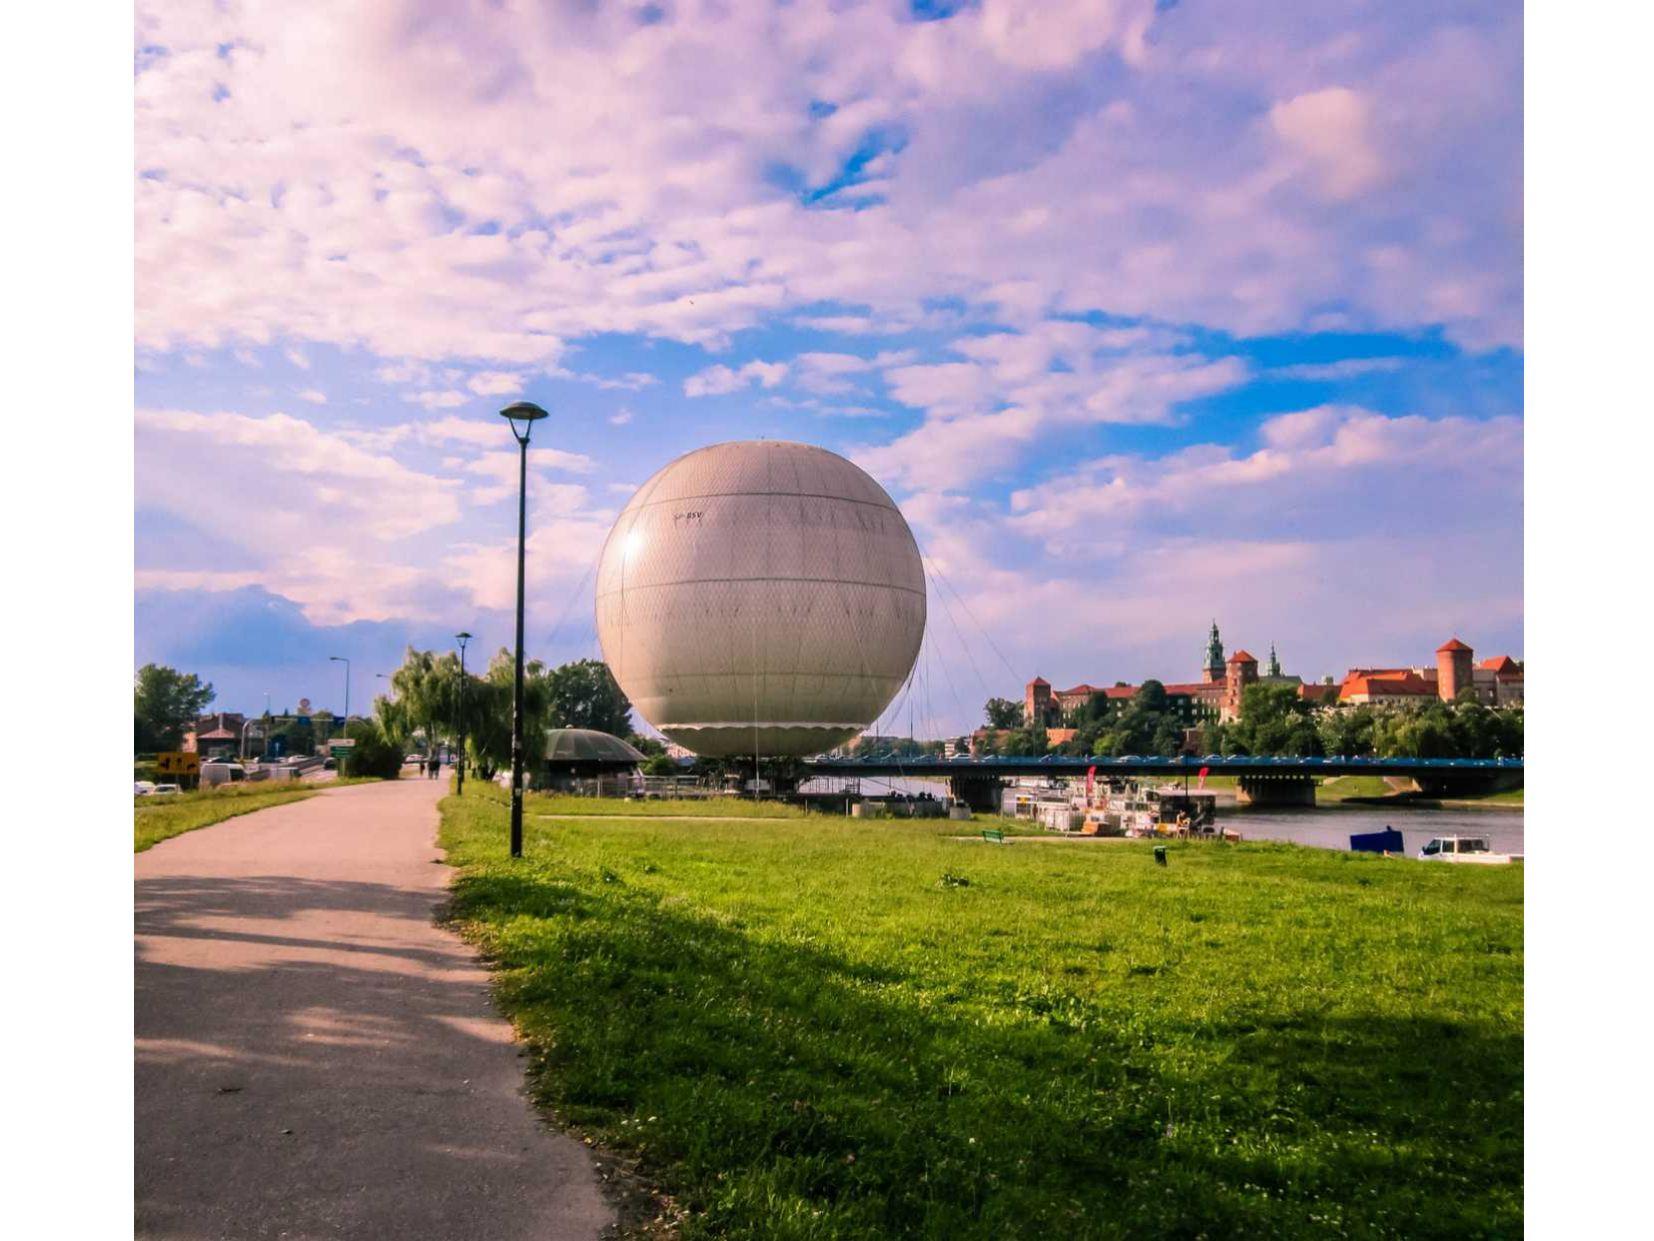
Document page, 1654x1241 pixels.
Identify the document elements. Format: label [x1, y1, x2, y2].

picture [134, 0, 1524, 1241]
